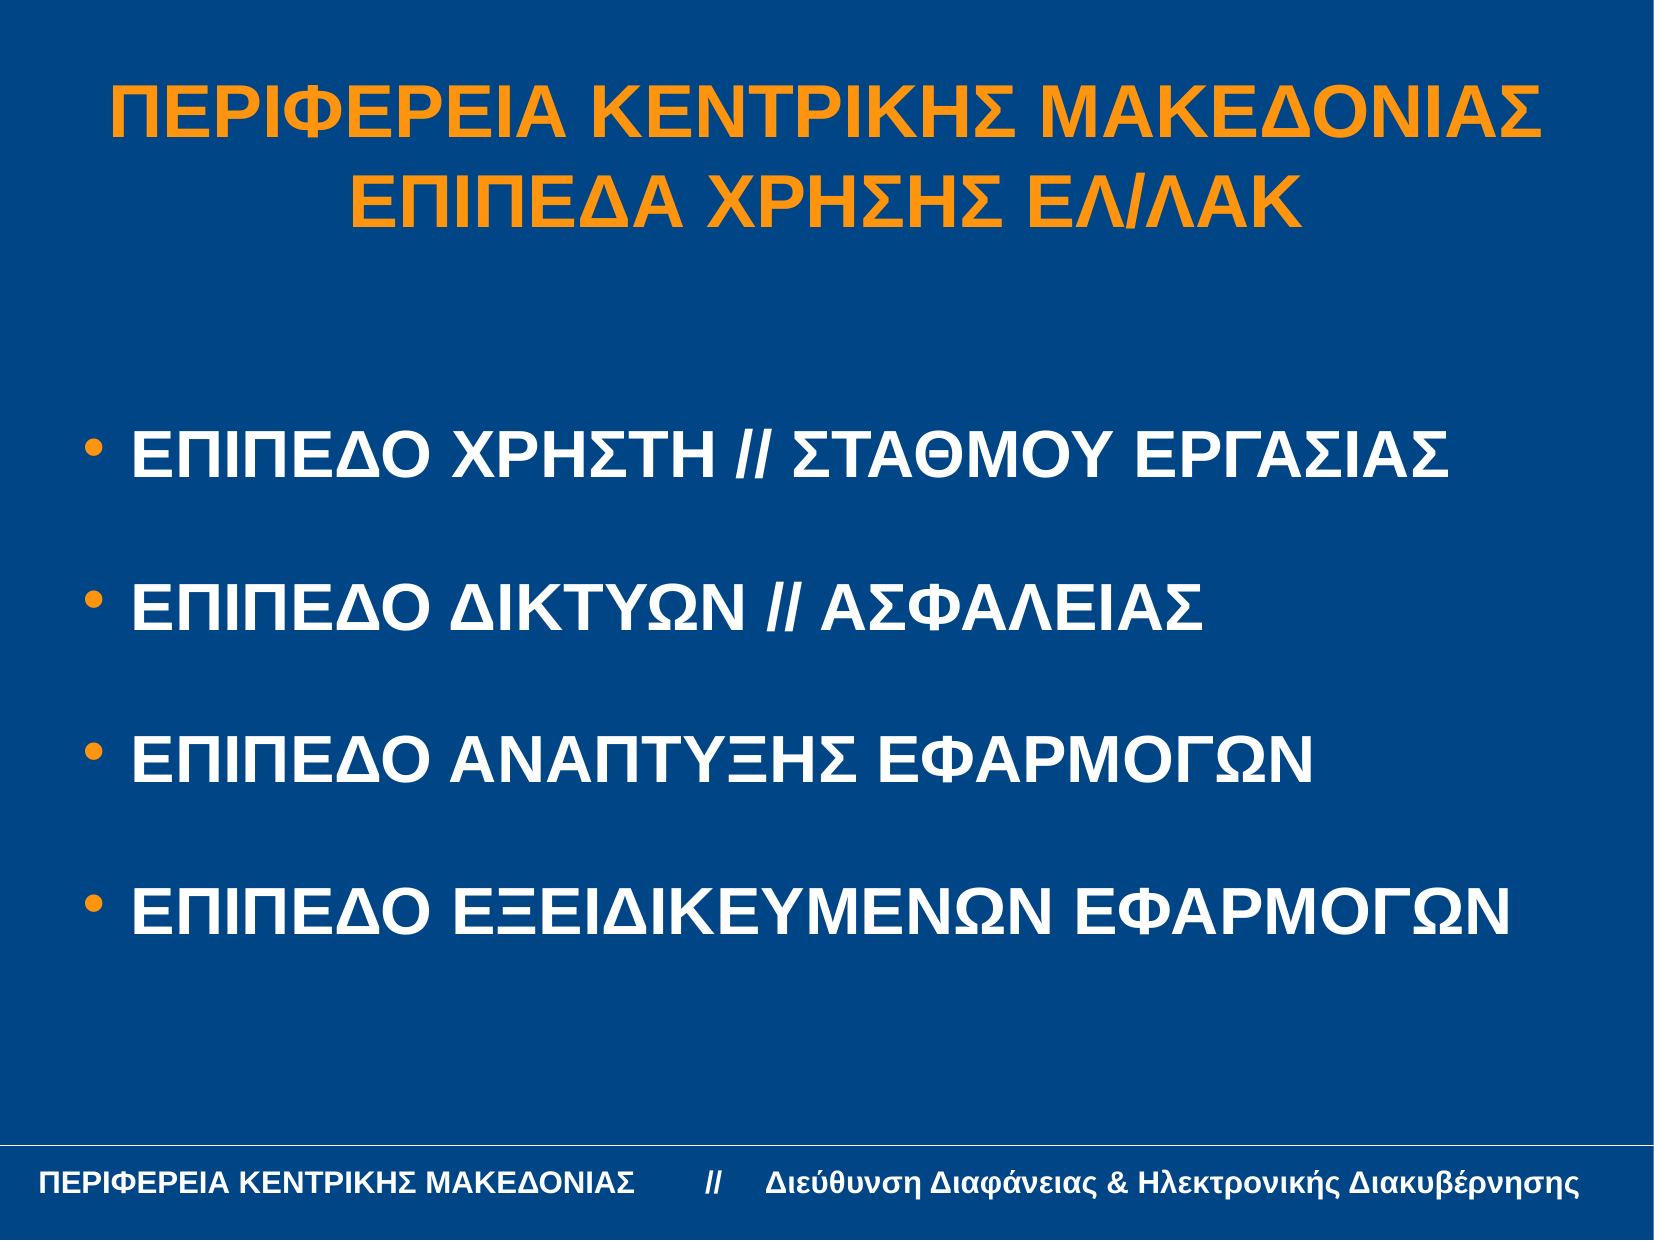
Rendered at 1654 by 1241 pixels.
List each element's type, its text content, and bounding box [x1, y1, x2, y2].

text_box ΠΕΡΙΦΕΡΕΙΑ ΚΕΝΤΡΙΚΗΣ ΜΑΚΕΔΟΝΙΑΣ ΕΠΙΠΕΔΑ ΧΡΗΣΗΣ ΕΛ/ΛΑΚ [82, 47, 1571, 252]
text_box ΠΕΡΙΦΕΡΕΙΑ ΚΕΝΤΡΙΚΗΣ ΜΑΚΕΔΟΝΙΑΣ // Διεύθυνση Διαφάνειας & Ηλεκτρονικής Διακυβέρνησης [23, 1157, 1654, 1208]
list ΕΠΙΠΕΔΟ ΧΡΗΣΤΗ // ΣΤΑΘΜΟΥ ΕΡΓΑΣΙΑΣ ΕΠΙΠΕΔΟ ΔΙΚΤΥΩΝ // ΑΣΦΑΛΕΙΑΣ ΕΠΙΠΕΔΟ ΑΝΑΠΤΥΞΗΣ ΕΦΑΡΜΟΓΩΝ ΕΠΙΠΕΔΟ ΕΞΕΙΔΙΚΕΥΜΕΝΩΝ ΕΦΑΡΜΟΓΩΝ [82, 366, 1571, 993]
